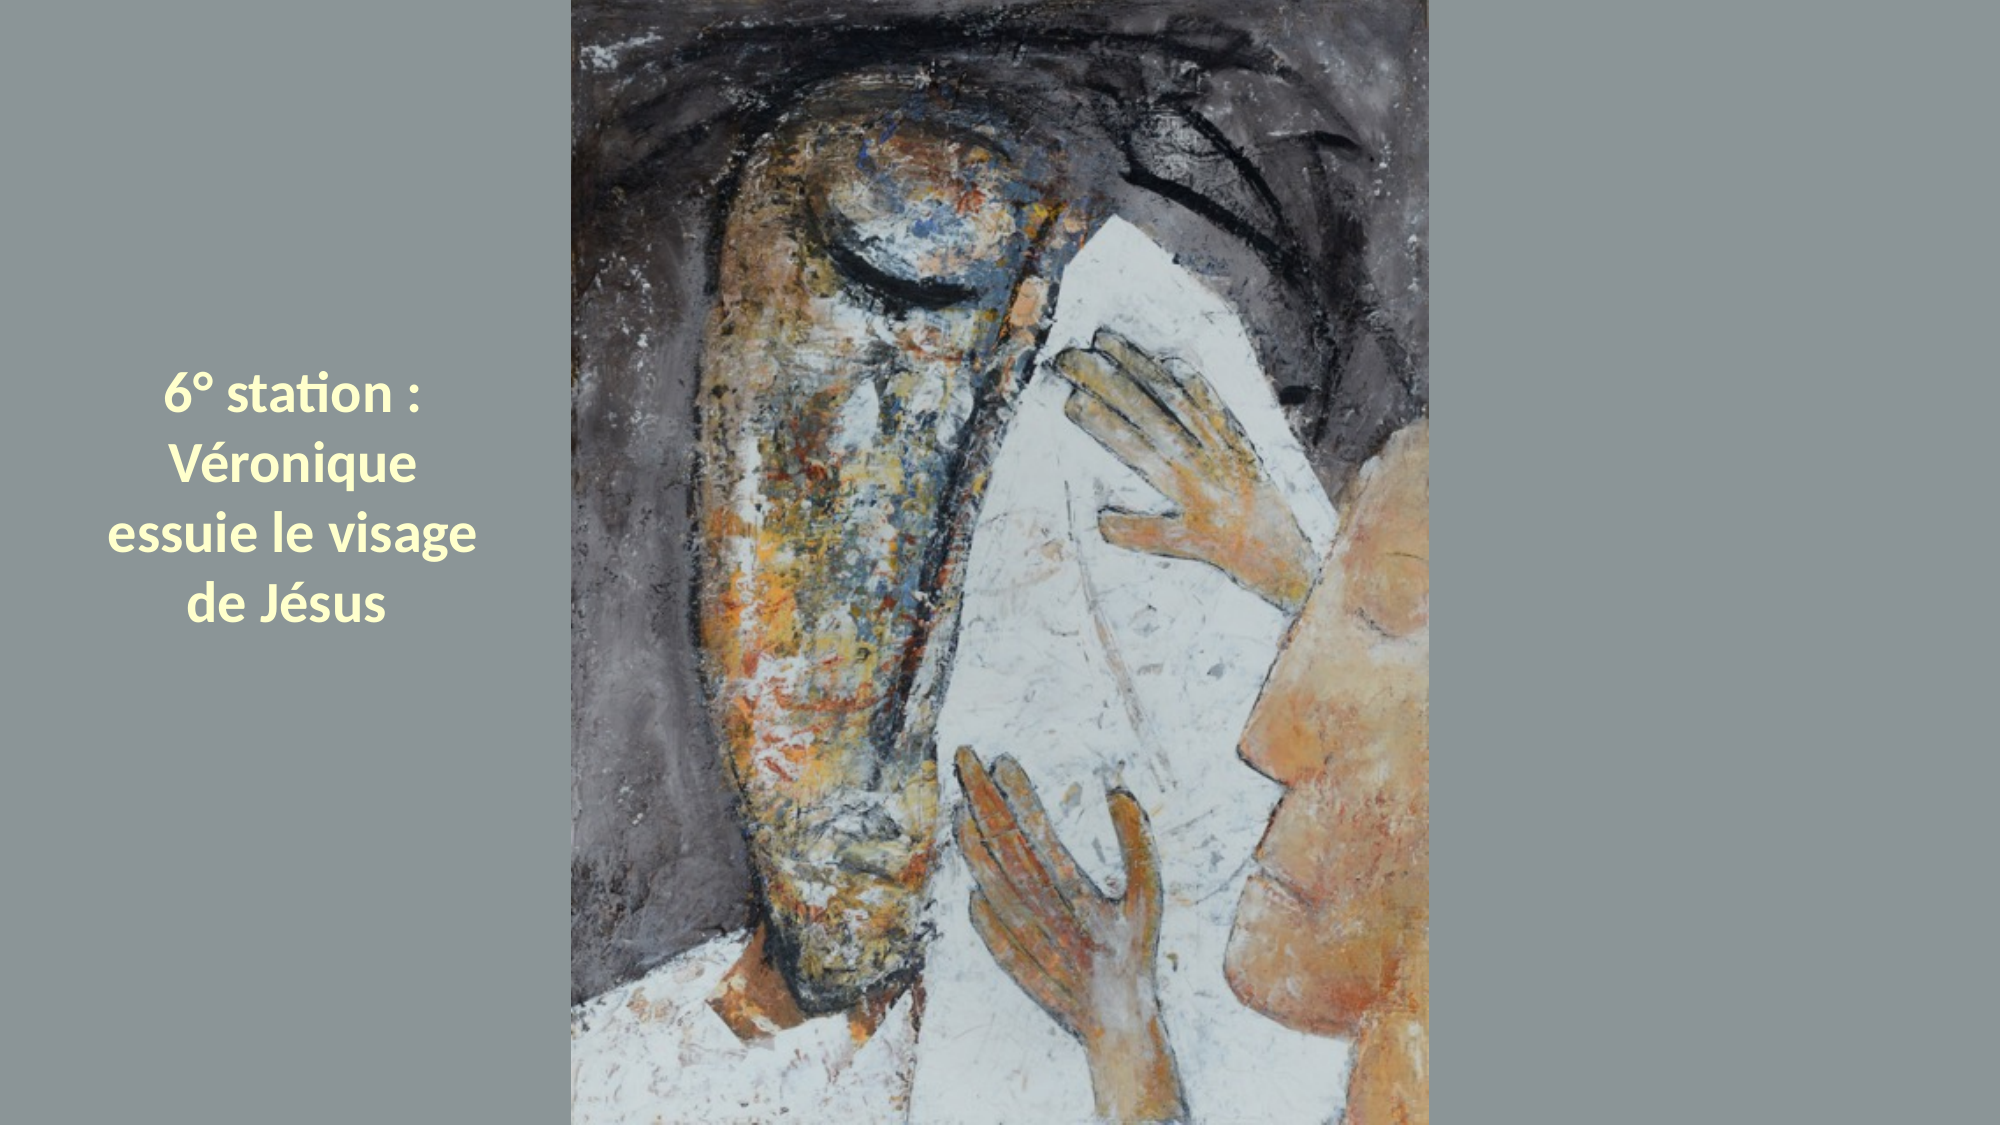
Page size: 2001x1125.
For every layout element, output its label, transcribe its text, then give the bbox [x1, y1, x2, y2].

picture [0, 0, 2000, 1125]
text_box 6° station : Véronique essuie le visage de Jésus [87, 346, 499, 645]
